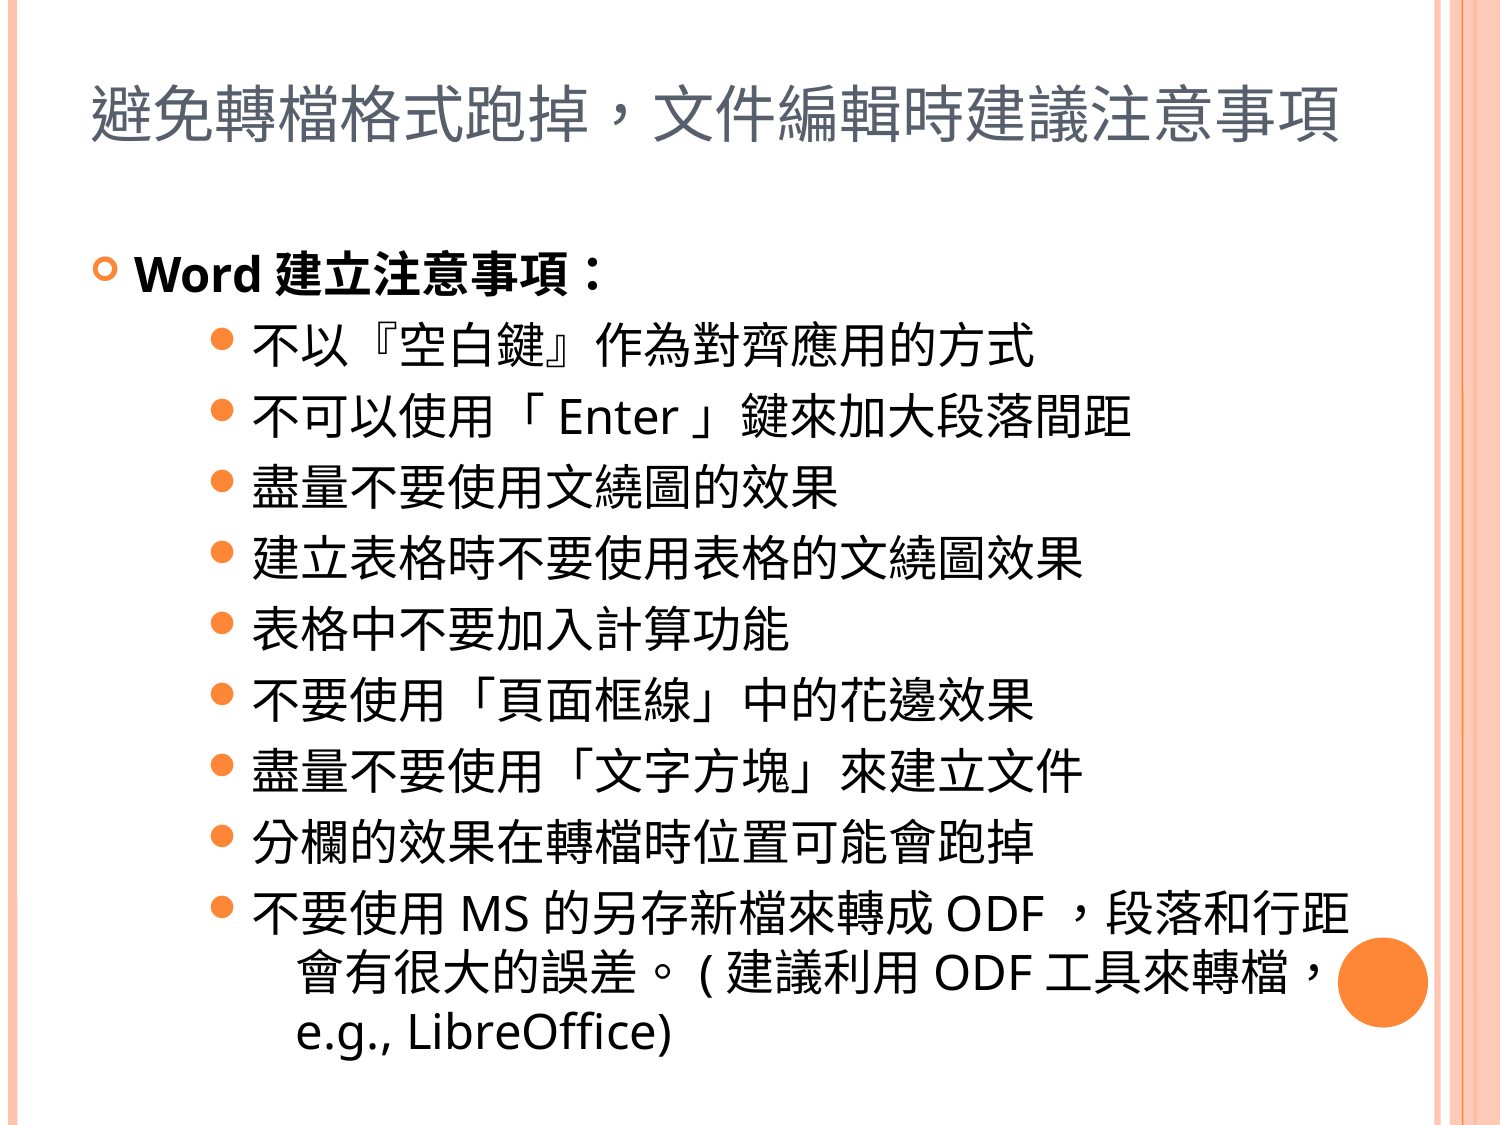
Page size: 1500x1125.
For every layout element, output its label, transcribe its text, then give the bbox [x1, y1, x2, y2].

title 避免轉檔格式跑掉，文件編輯時建議注意事項 [75, 45, 1388, 233]
list Word建立注意事項： 不以『空白鍵』作為對齊應用的方式 不可以使用「Enter」鍵來加大段落間距 盡量不要使用文繞圖的效果 建立表格時不要使用表格的文繞圖效果 表格中不要加入計算功能 不要使用「頁面框線」中的花邊效果 盡量不要使用「文字方塊」來建立文件 分欄的效果在轉檔時位置可能會跑掉 不要使用MS的另存新檔來轉成ODF，段落和行距會有很大的誤差。(建議利用ODF工具來轉檔，e.g., LibreOffice) [75, 236, 1388, 1071]
